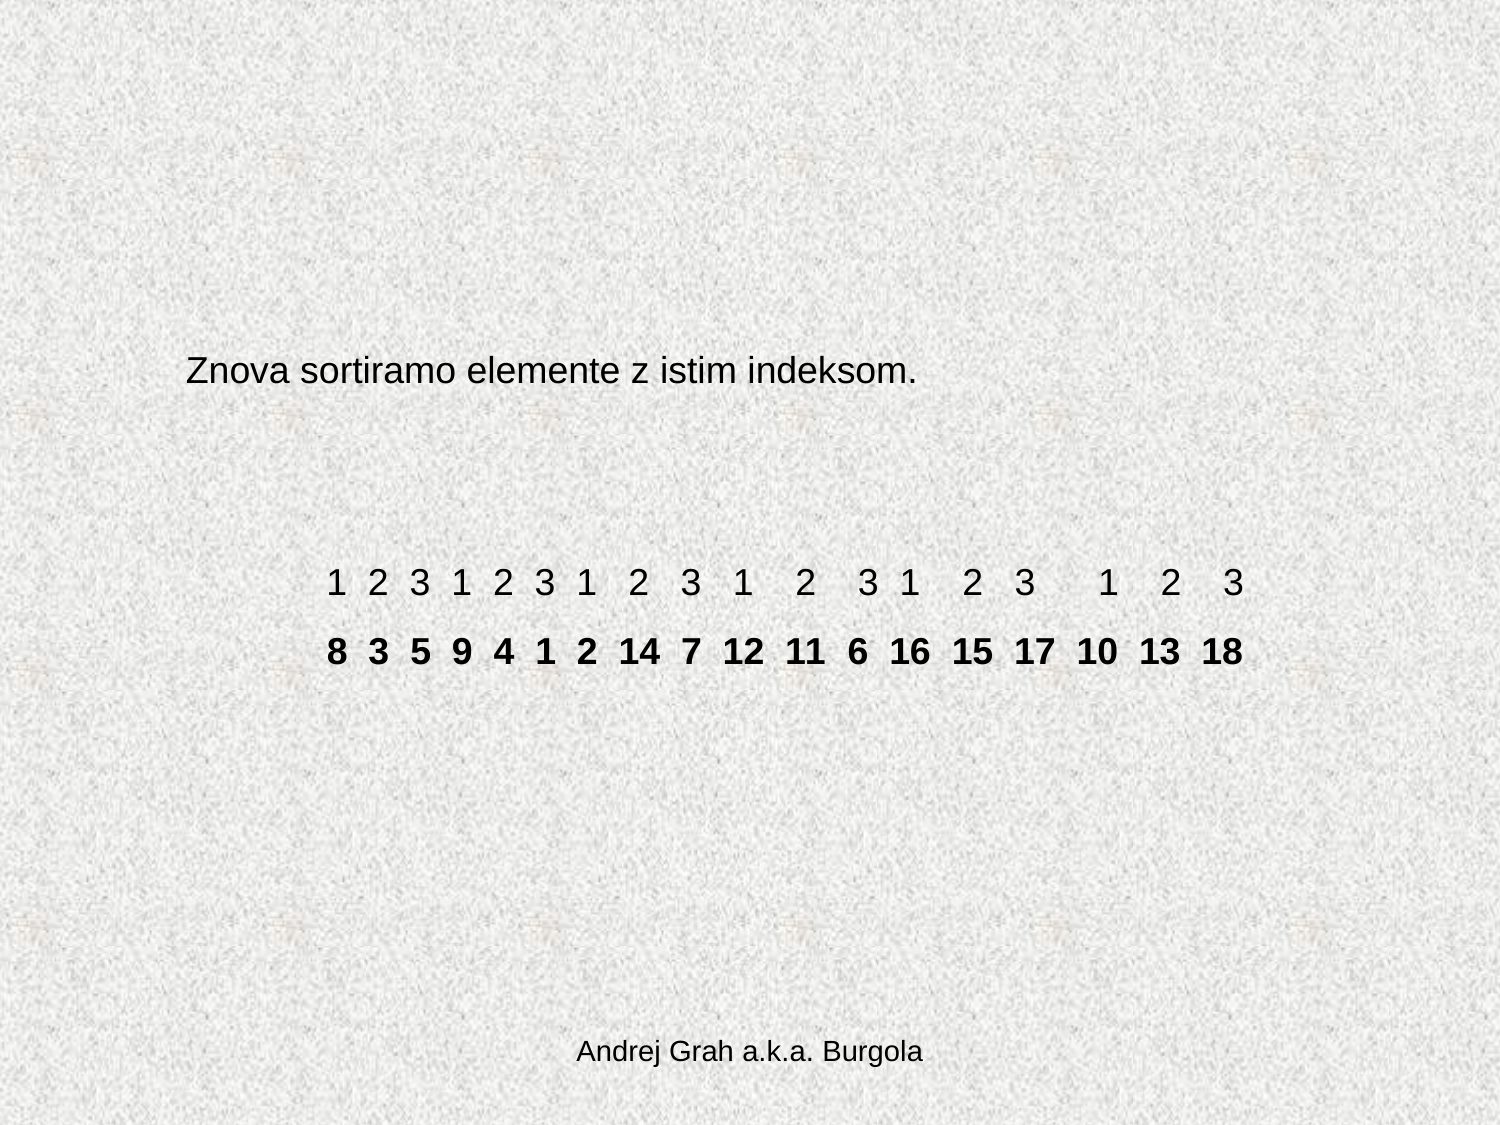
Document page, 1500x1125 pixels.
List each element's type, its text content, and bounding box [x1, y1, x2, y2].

text_box Znova sortiramo elemente z istim indeksom. [171, 337, 1317, 399]
text_box 1 2 3 1 2 3 1 2 3 1 2 3 1 2 3 1 2 3 8 3 5 9 4 1 2 14 7 12 11 6 16 15 17 10 13 18 [206, 550, 1365, 680]
text_box Andrej Grah a.k.a. Burgola [512, 1024, 988, 1103]
picture [0, 0, 1500, 1125]
